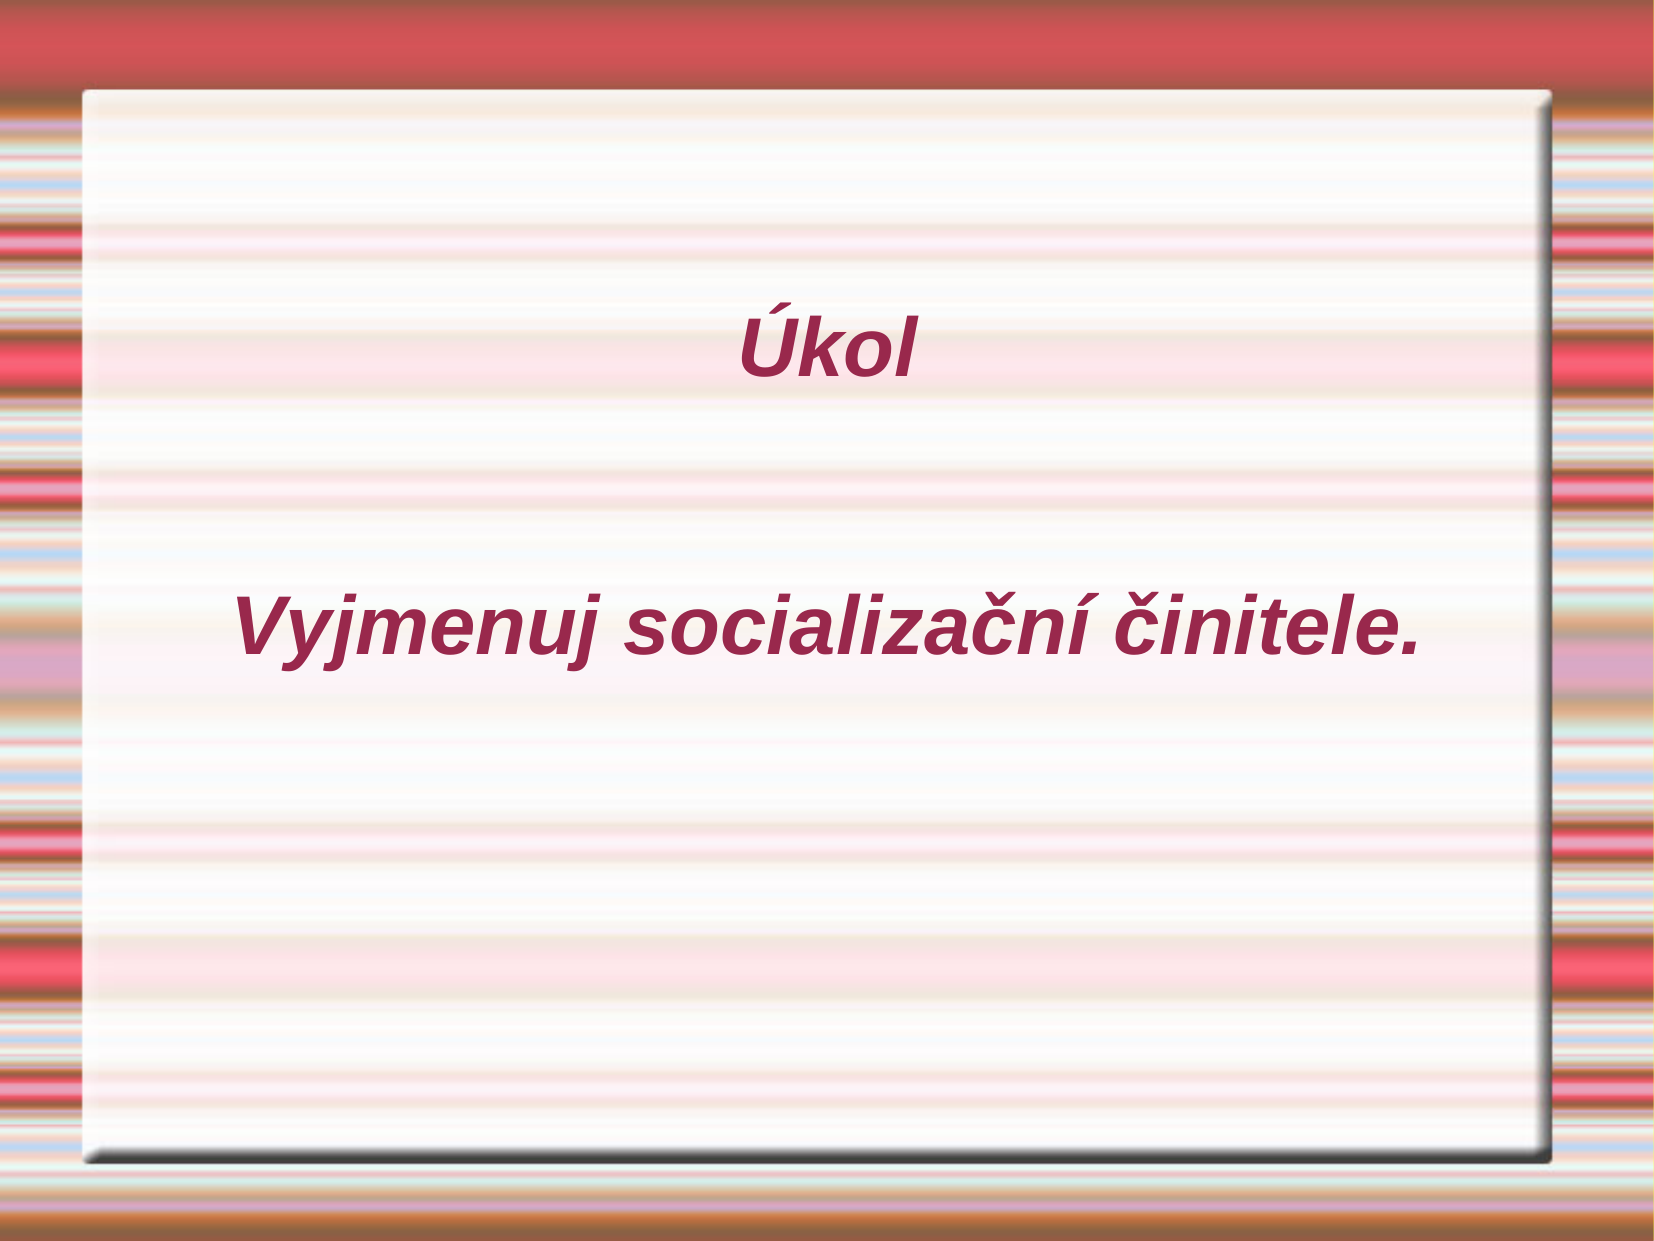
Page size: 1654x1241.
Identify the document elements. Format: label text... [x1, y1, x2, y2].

title Úkol Vyjmenuj socializační činitele. [121, 50, 1534, 925]
